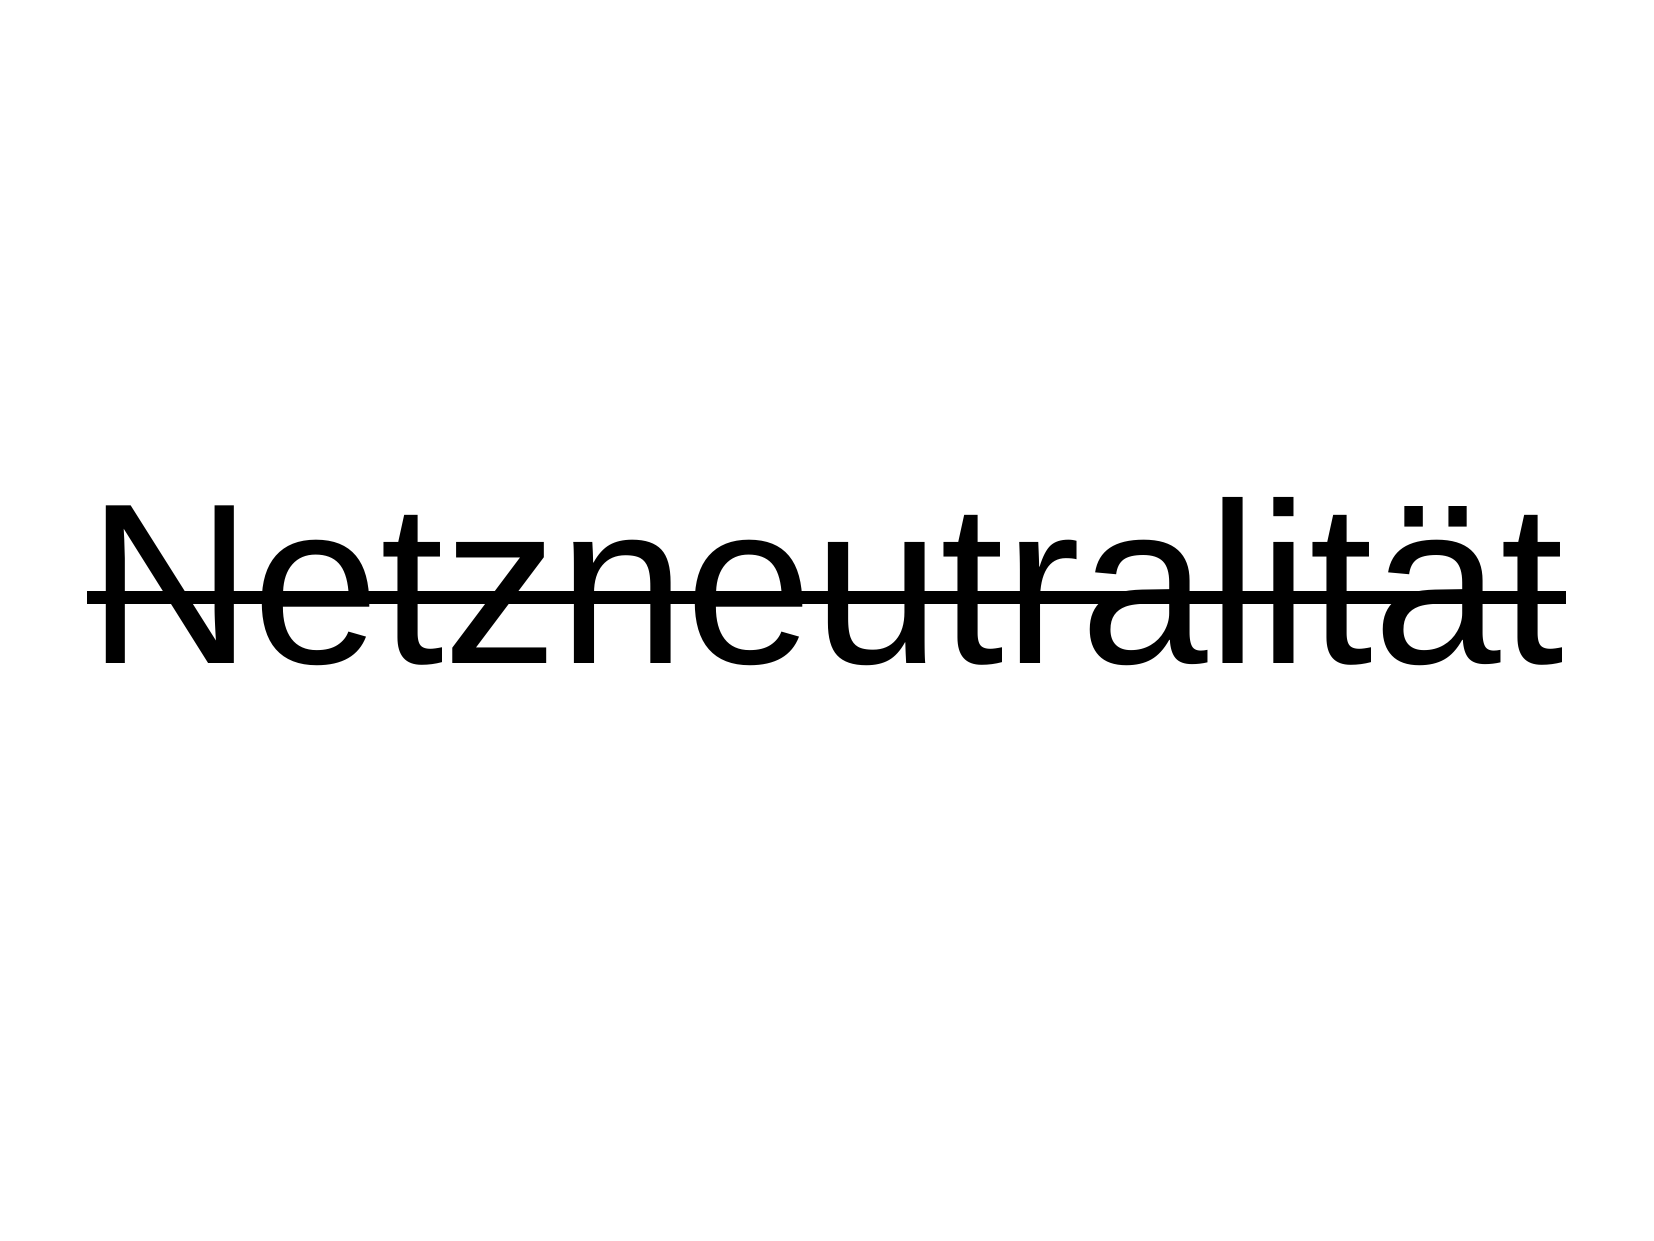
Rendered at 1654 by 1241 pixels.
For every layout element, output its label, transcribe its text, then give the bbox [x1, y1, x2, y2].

text_box Netzneutralität [82, 49, 1571, 1109]
